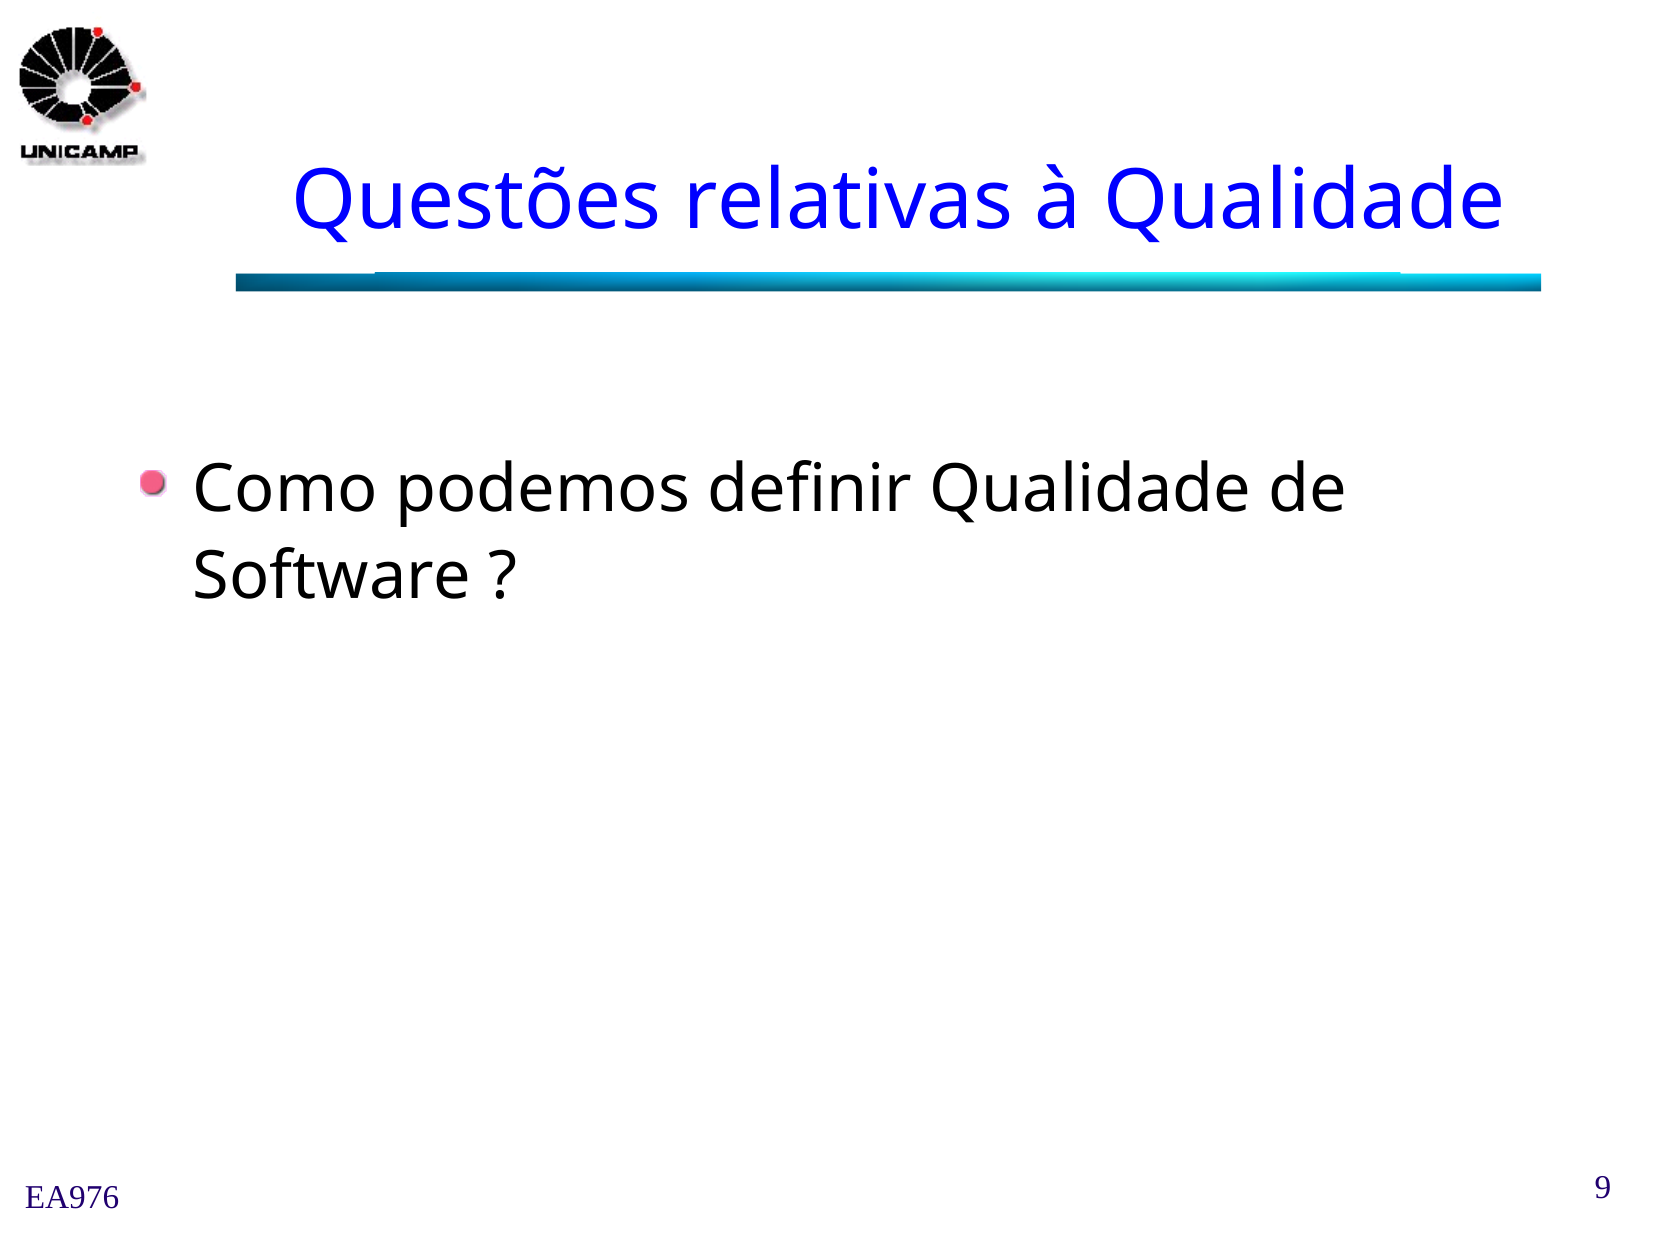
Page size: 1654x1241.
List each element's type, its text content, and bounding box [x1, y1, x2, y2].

list Como podemos definir Qualidade de Software ? [121, 442, 1534, 1182]
picture [125, 272, 1654, 295]
title Questões relativas à Qualidade [264, 21, 1534, 250]
